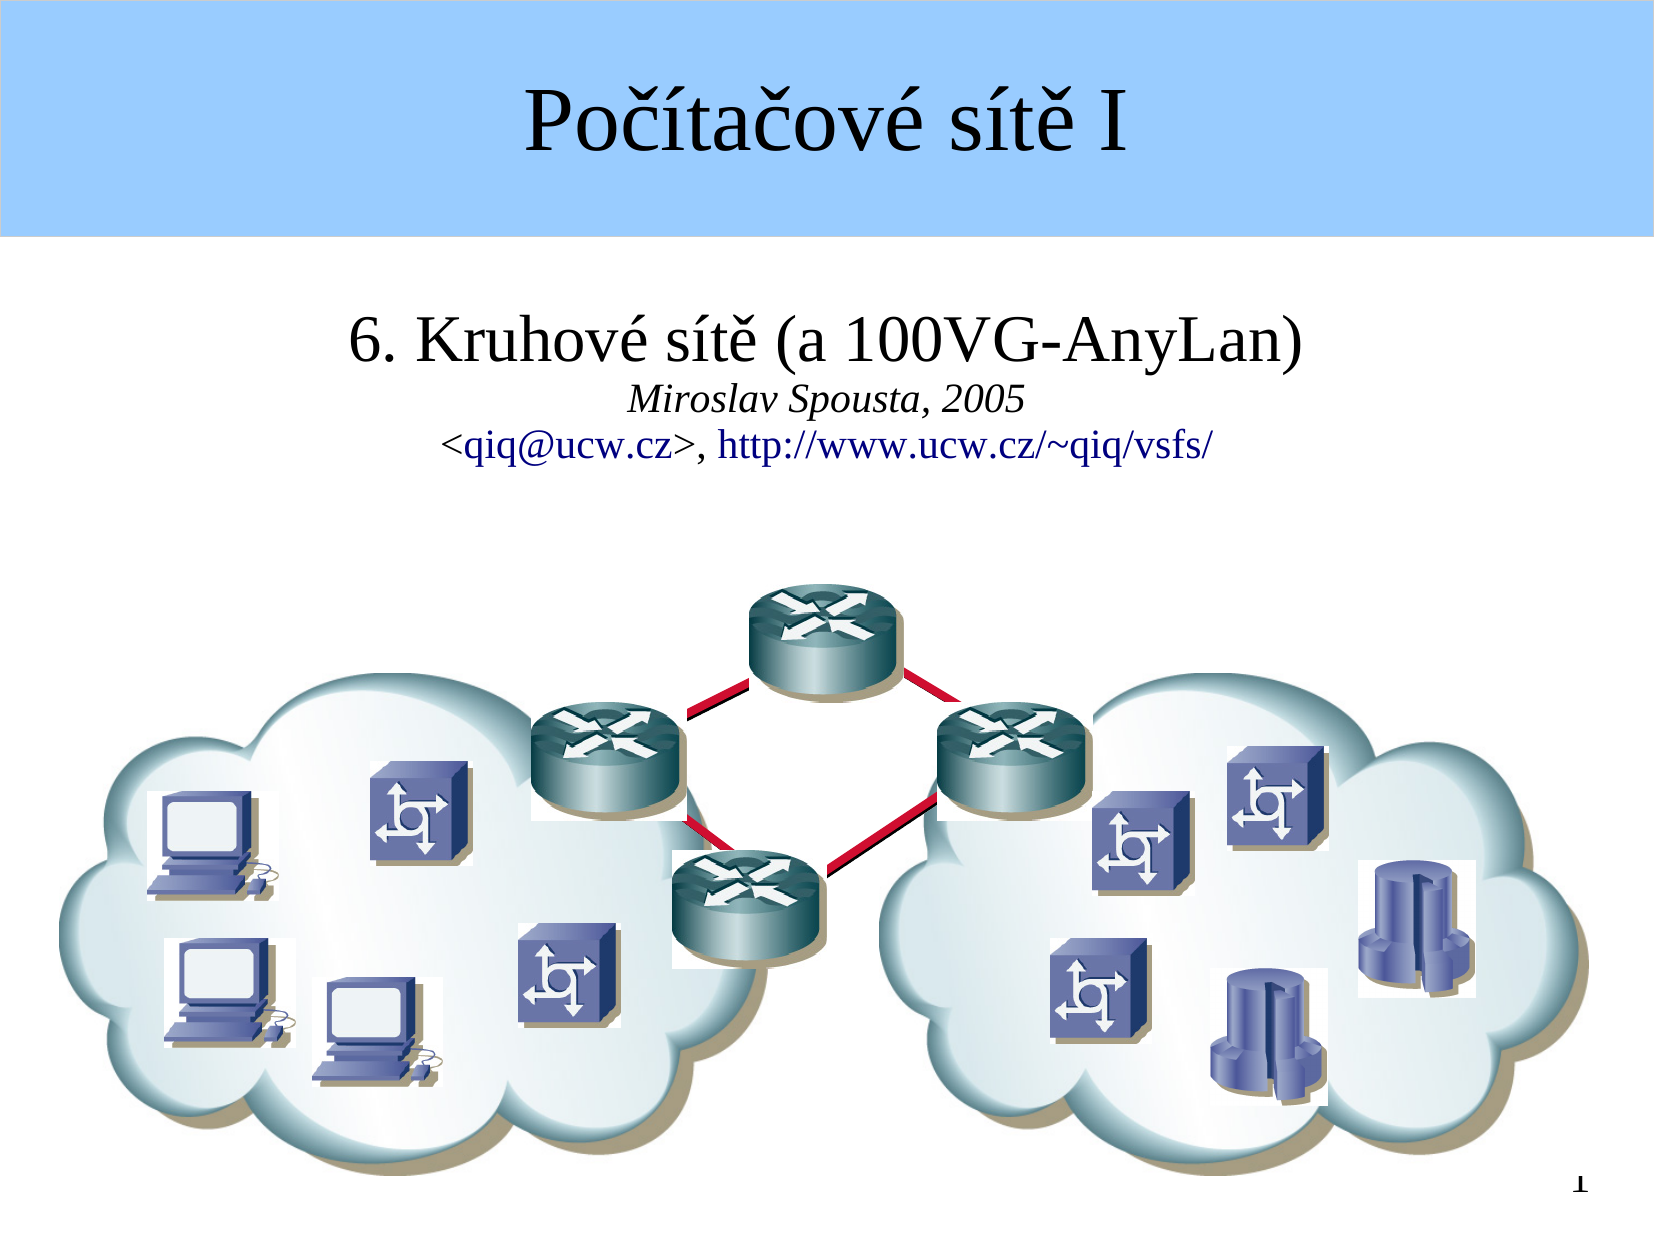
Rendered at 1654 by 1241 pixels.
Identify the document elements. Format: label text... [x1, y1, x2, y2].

title Počítačové sítě I [0, 2, 1654, 237]
text_box 6. Kruhové sítě (a 100VG-AnyLan) Miroslav Spousta, 2005 <qiq@ucw.cz>, http://www.ucw.cz/~qiq/vsfs/ [0, 237, 1654, 532]
picture [59, 584, 1589, 1176]
